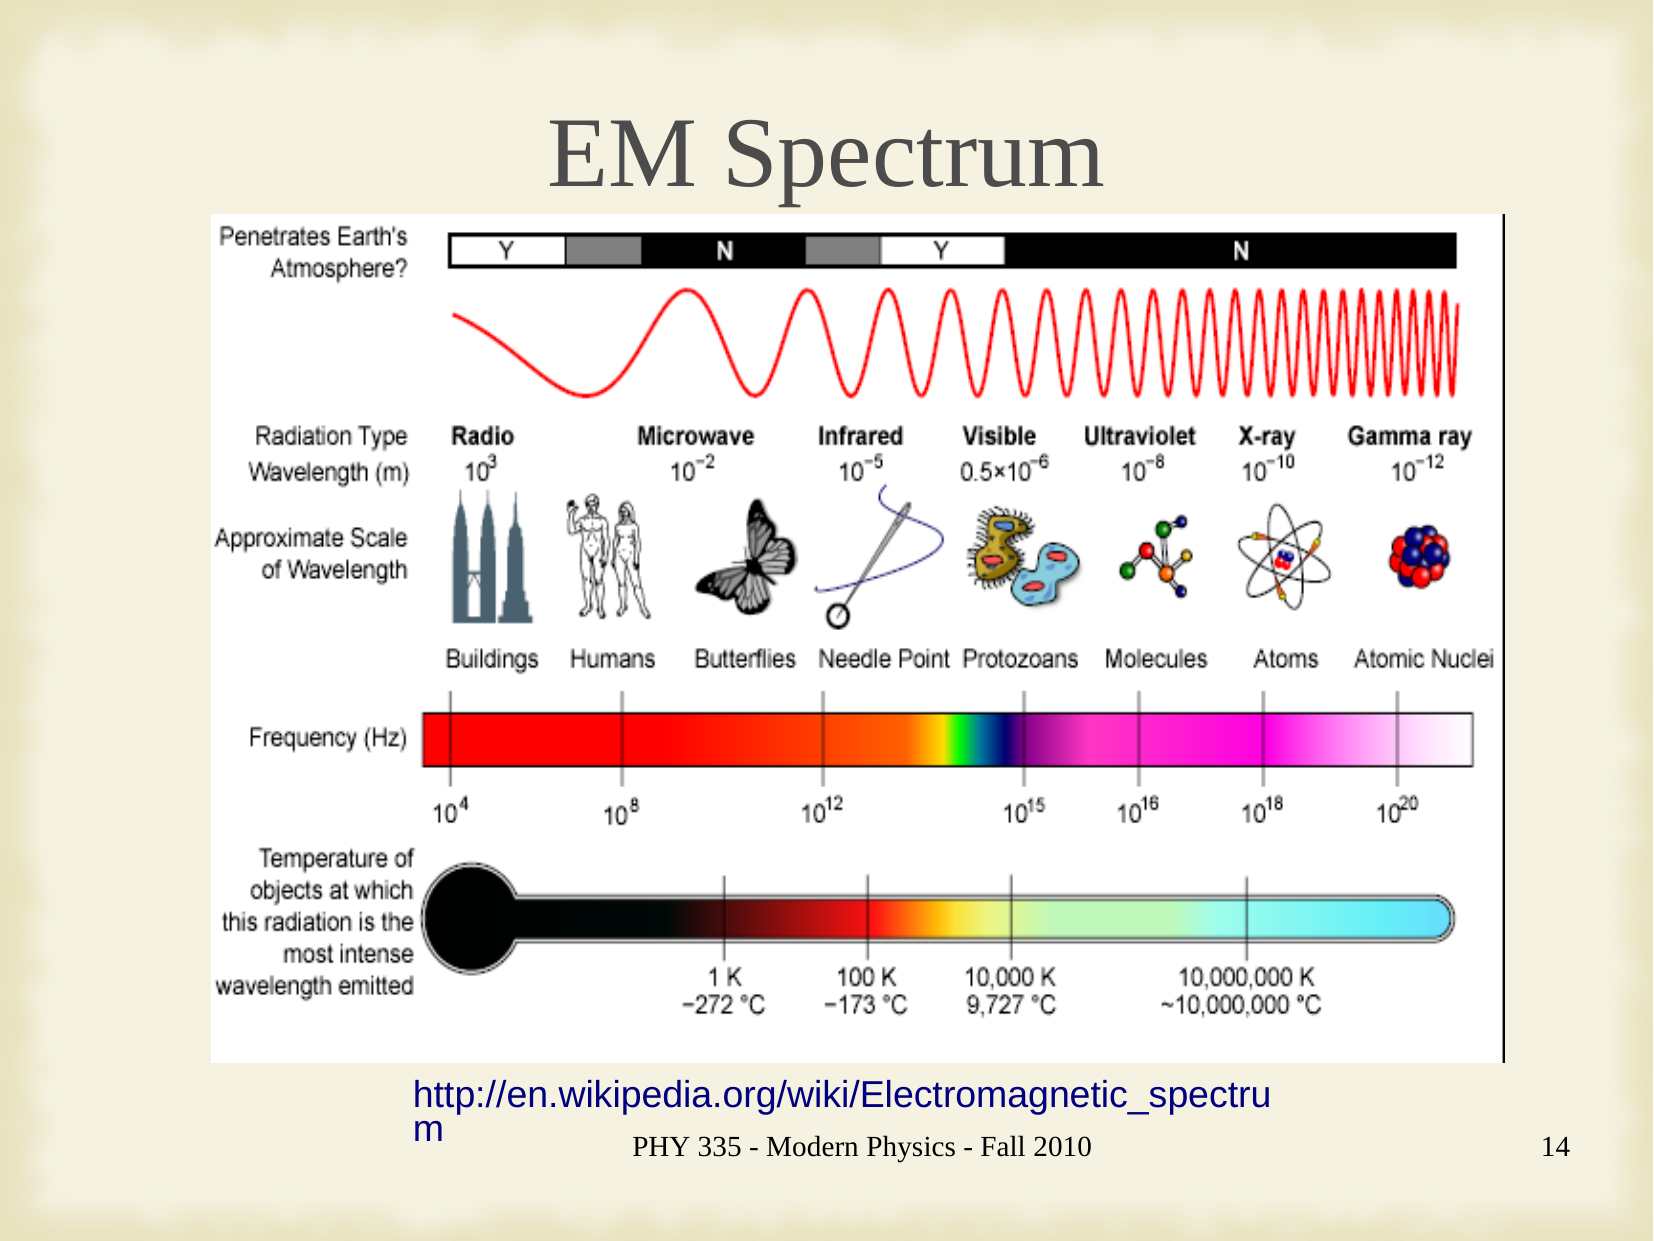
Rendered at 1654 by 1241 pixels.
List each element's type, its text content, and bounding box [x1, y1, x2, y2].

text_box http://en.wikipedia.org/wiki/Electromagnetic_spectrum [398, 1065, 1317, 1123]
title EM Spectrum [82, 49, 1571, 257]
picture [0, 0, 1653, 1241]
